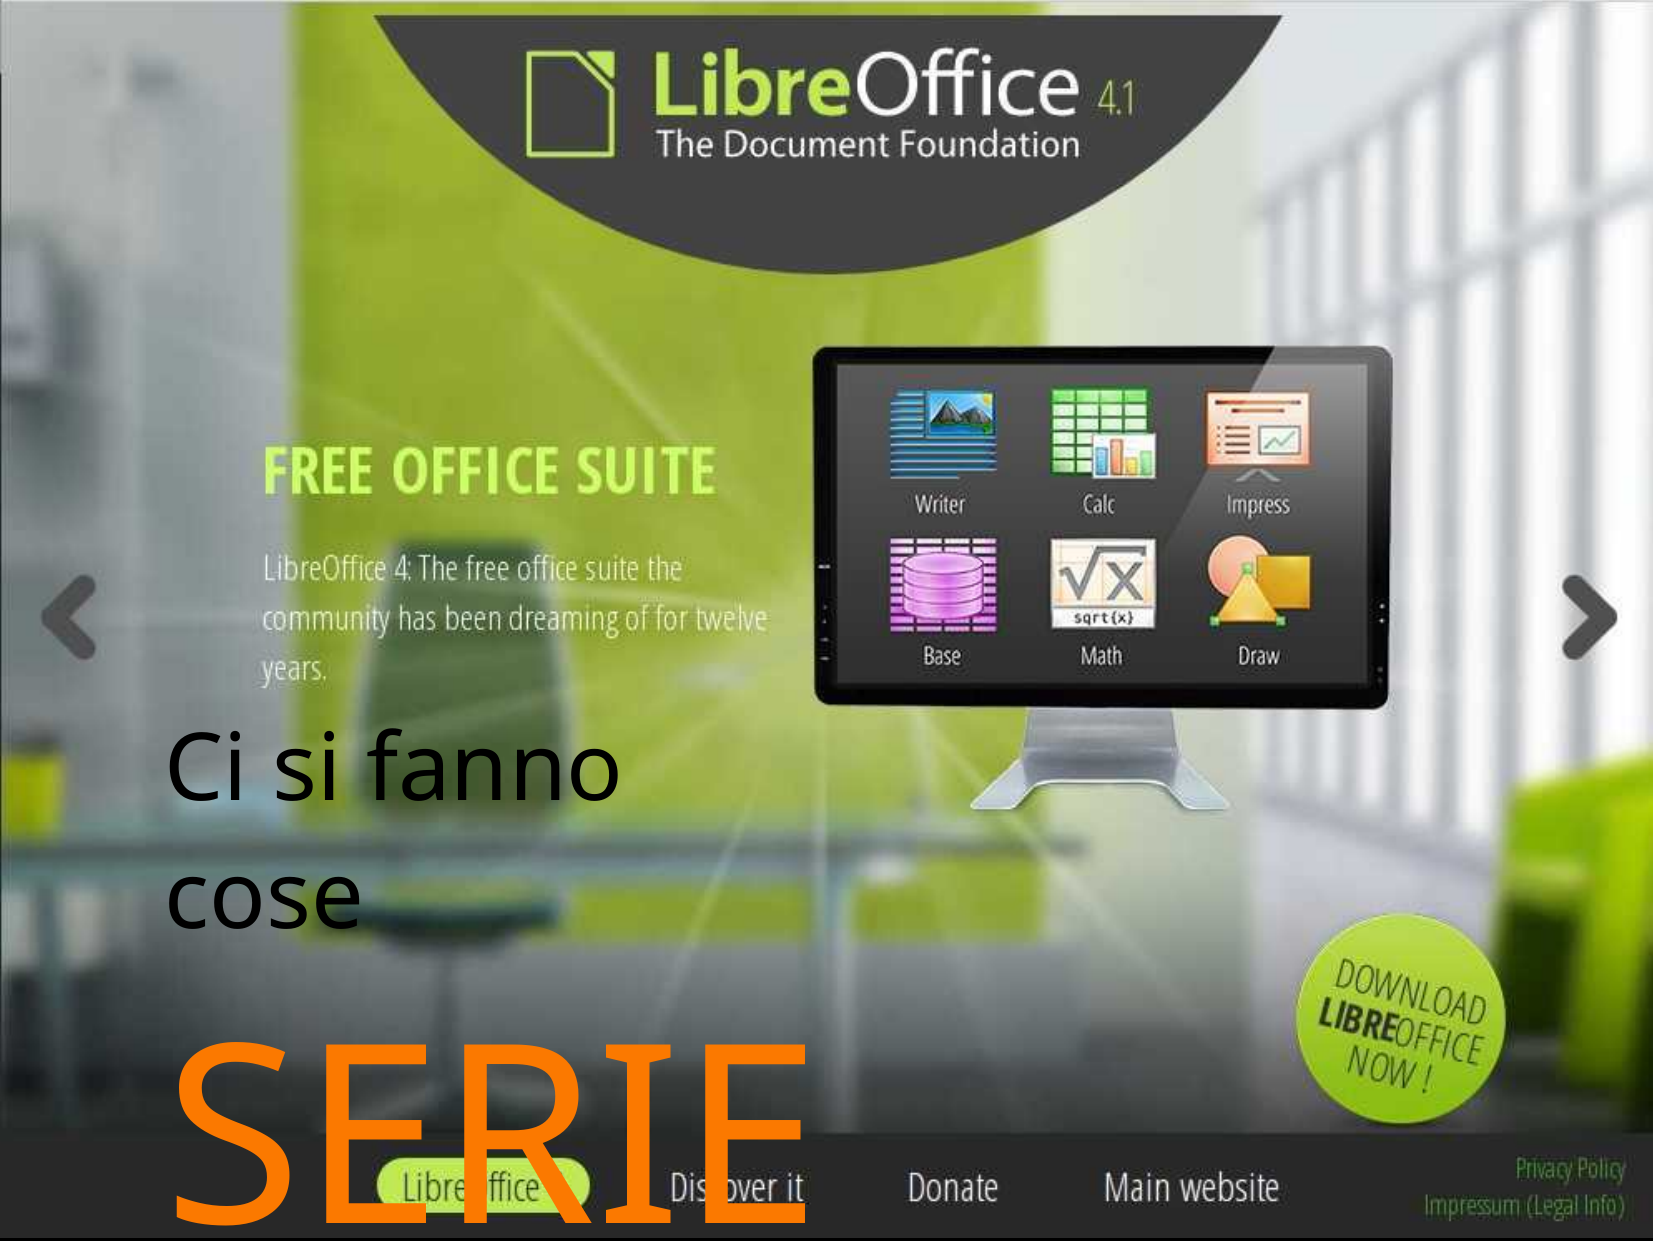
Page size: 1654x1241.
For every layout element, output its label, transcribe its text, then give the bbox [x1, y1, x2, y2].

picture [0, 0, 1653, 1238]
text_box Ci si fanno cose SERIE [150, 692, 863, 703]
